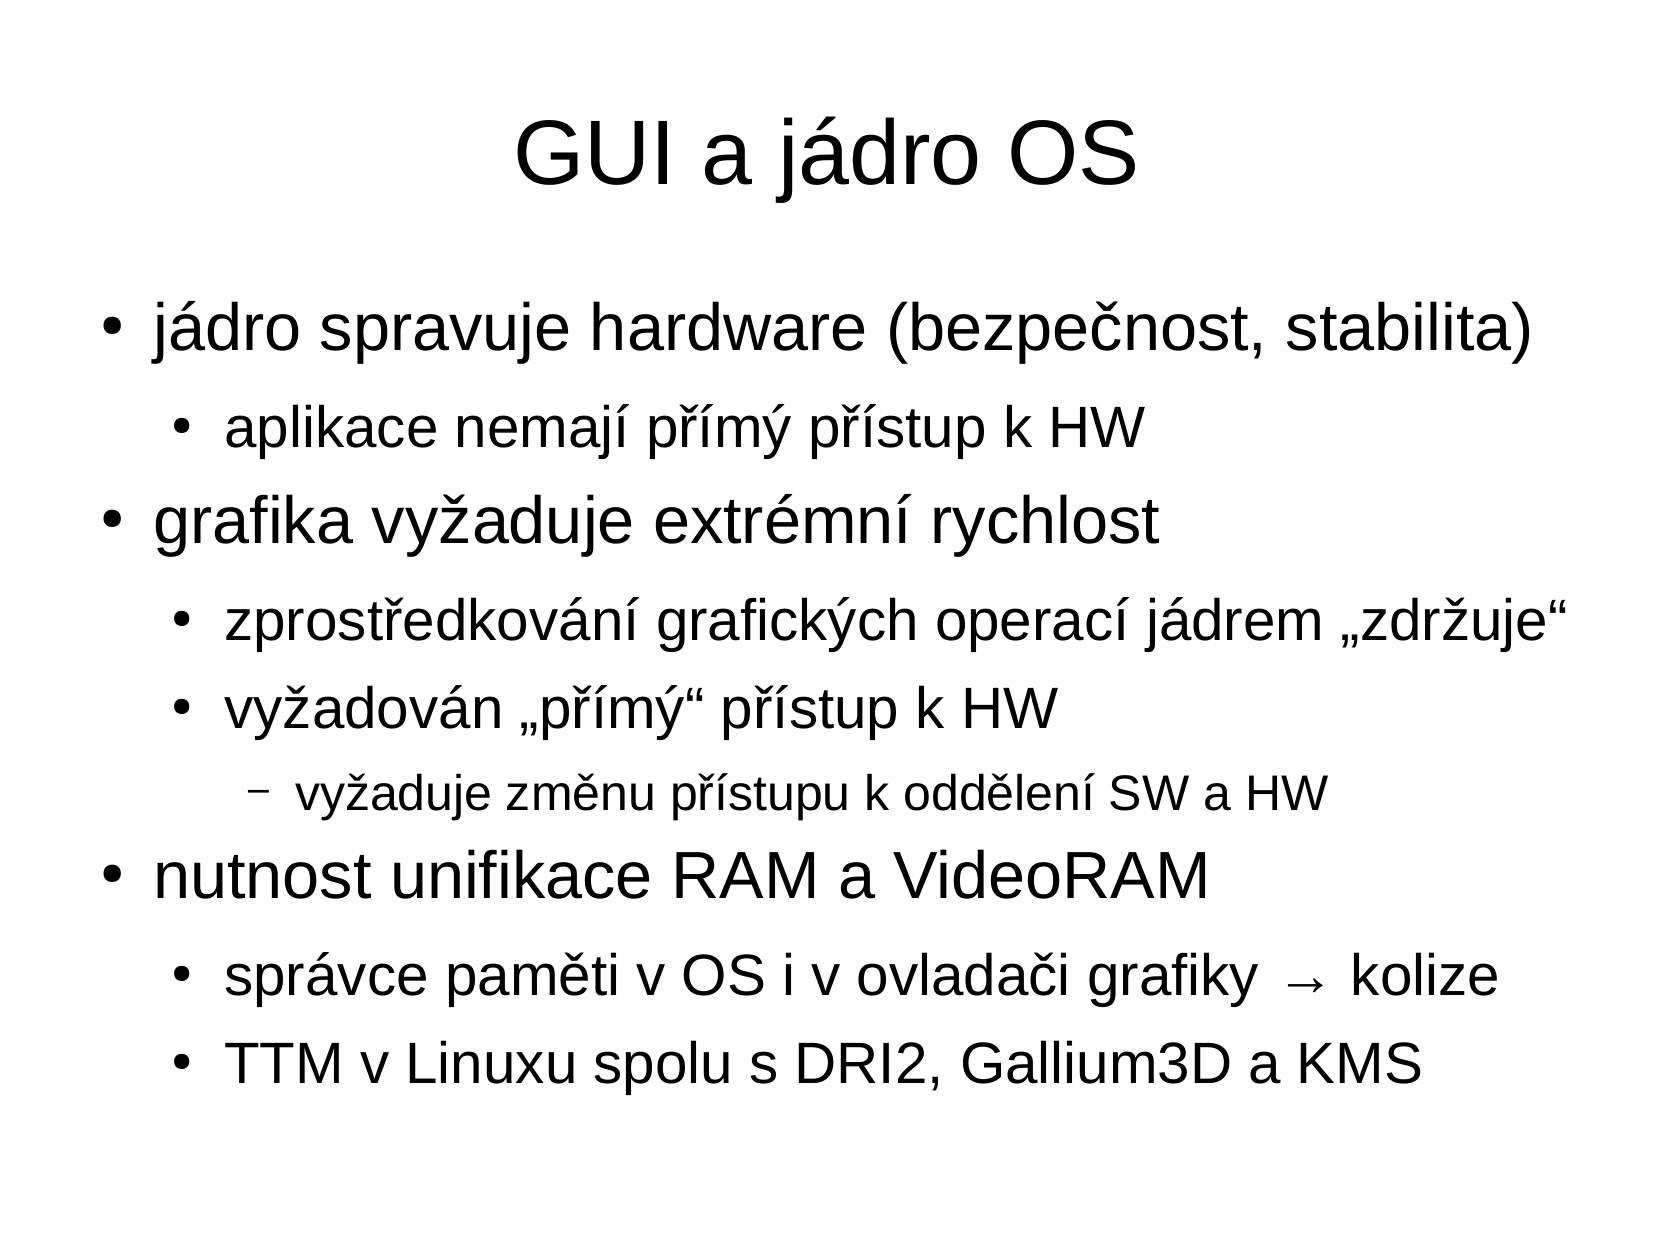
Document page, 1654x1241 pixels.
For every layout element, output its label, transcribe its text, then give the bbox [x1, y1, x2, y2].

list jádro spravuje hardware (bezpečnost, stabilita) aplikace nemají přímý přístup k HW grafika vyžaduje extrémní rychlost zprostředkování grafických operací jádrem „zdržuje“ vyžadován „přímý“ přístup k HW vyžaduje změnu přístupu k oddělení SW a HW nutnost unifikace RAM a VideoRAM správce paměti v OS i v ovladači grafiky → kolize TTM v Linuxu spolu s DRI2, Gallium3D a KMS [82, 290, 1571, 1096]
title GUI a jádro OS [82, 56, 1571, 250]
